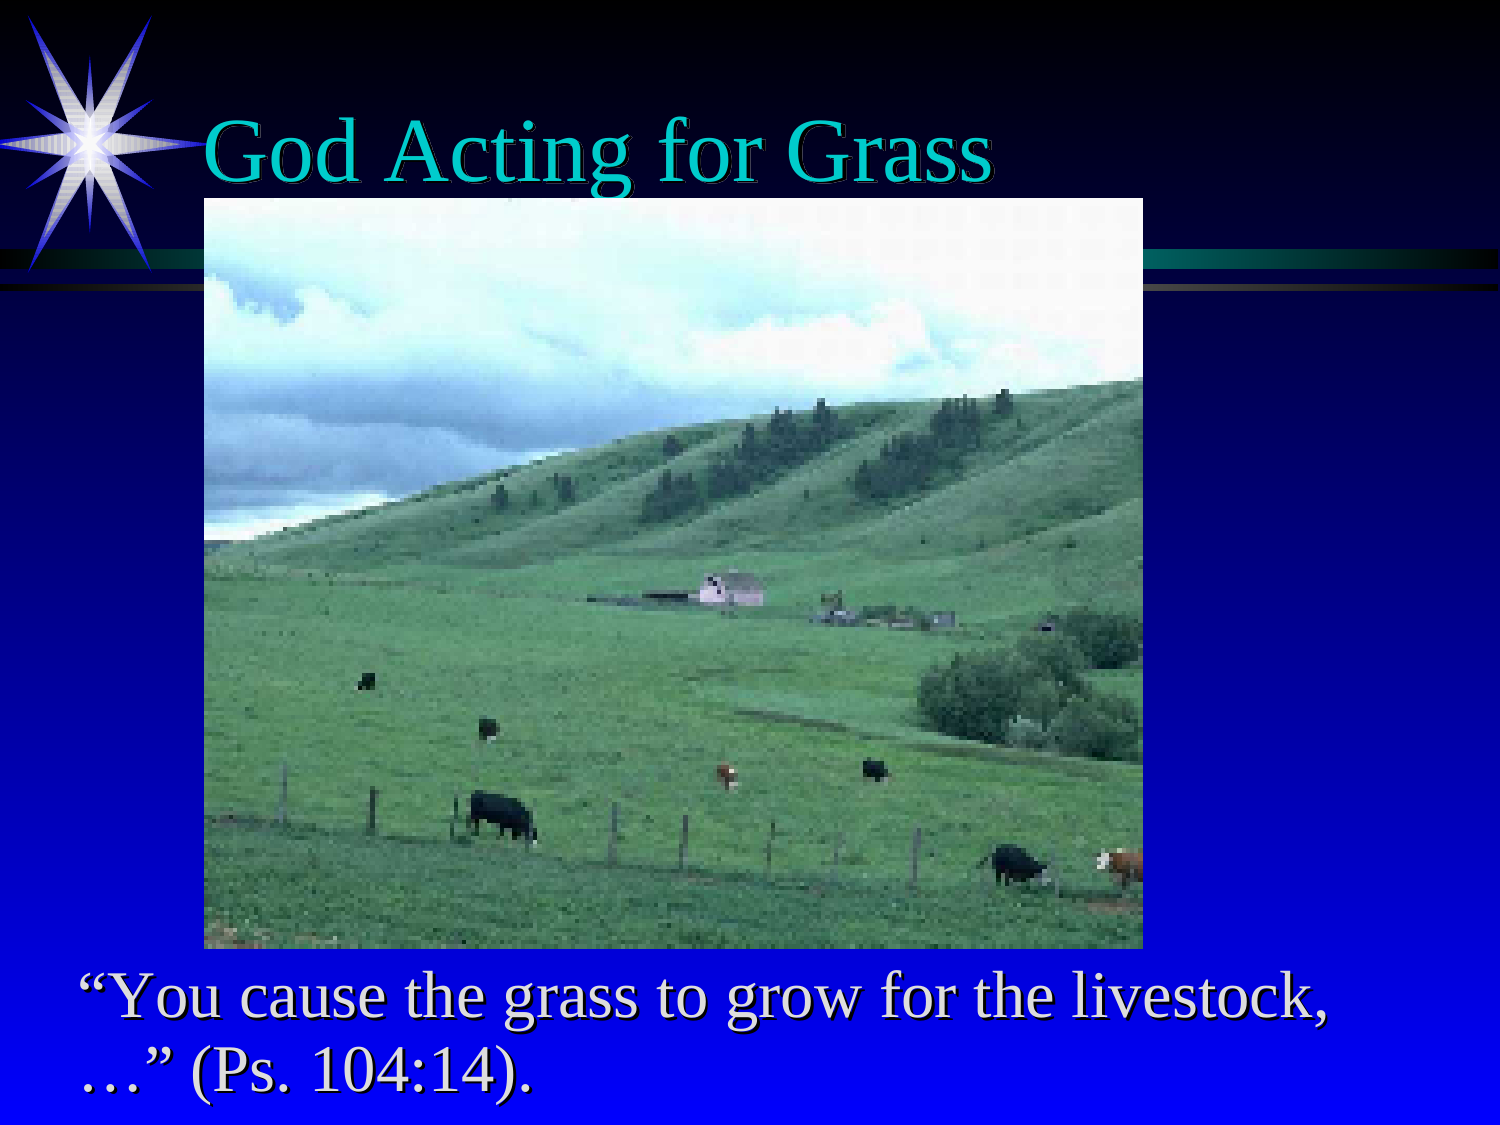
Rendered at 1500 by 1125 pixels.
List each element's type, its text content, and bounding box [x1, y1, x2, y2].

title God Acting for Grass [187, 56, 1463, 244]
chart [204, 198, 1143, 949]
text_box “You cause the grass to grow for the livestock, …” (Ps. 104:14). [62, 949, 1388, 1114]
